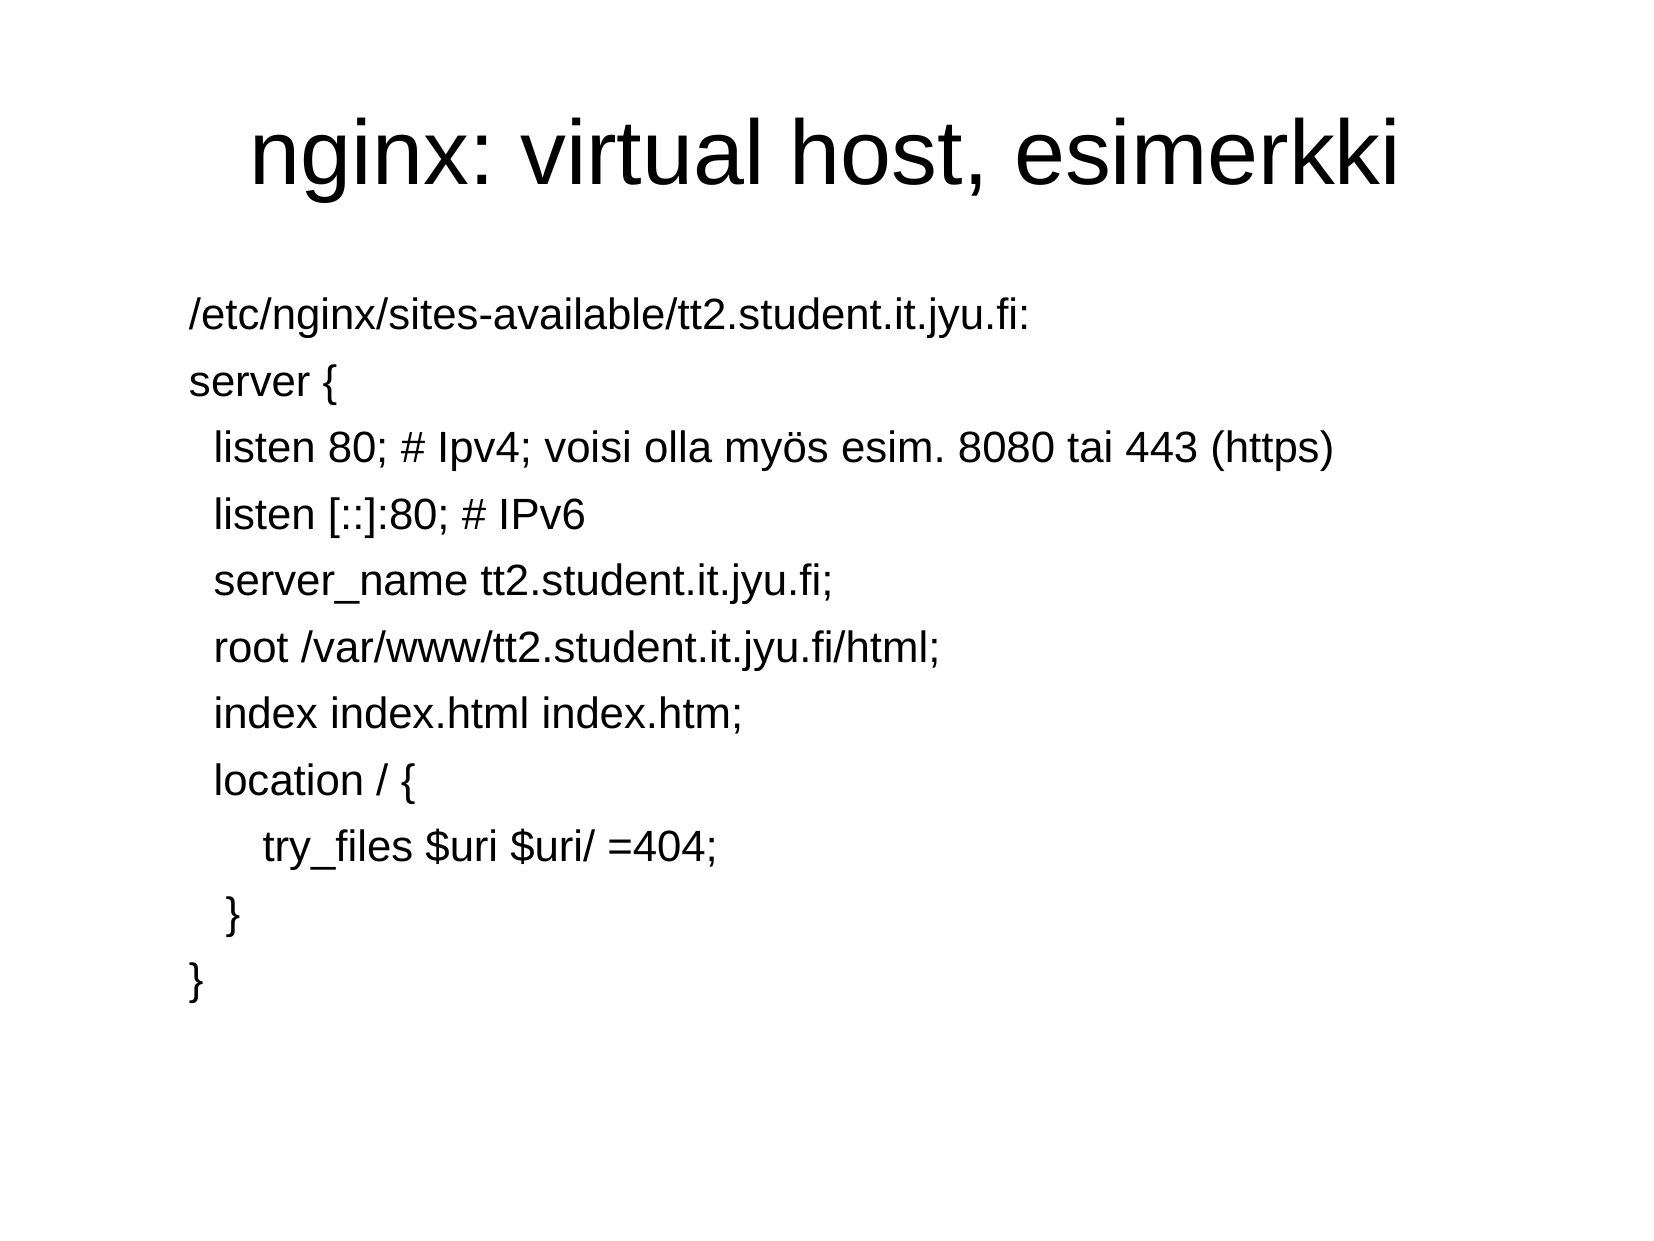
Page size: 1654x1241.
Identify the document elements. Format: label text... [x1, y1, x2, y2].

title nginx: virtual host, esimerkki [82, 49, 1571, 257]
list /etc/nginx/sites-available/tt2.student.it.jyu.fi: server { listen 80; # Ipv4; voisi olla myös esim. 8080 tai 443 (https) listen [::]:80; # IPv6 server_name tt2.student.it.jyu.fi; root /var/www/tt2.student.it.jyu.fi/html; index index.html index.htm; location / { try_files $uri $uri/ =404; } } [82, 290, 1571, 1010]
